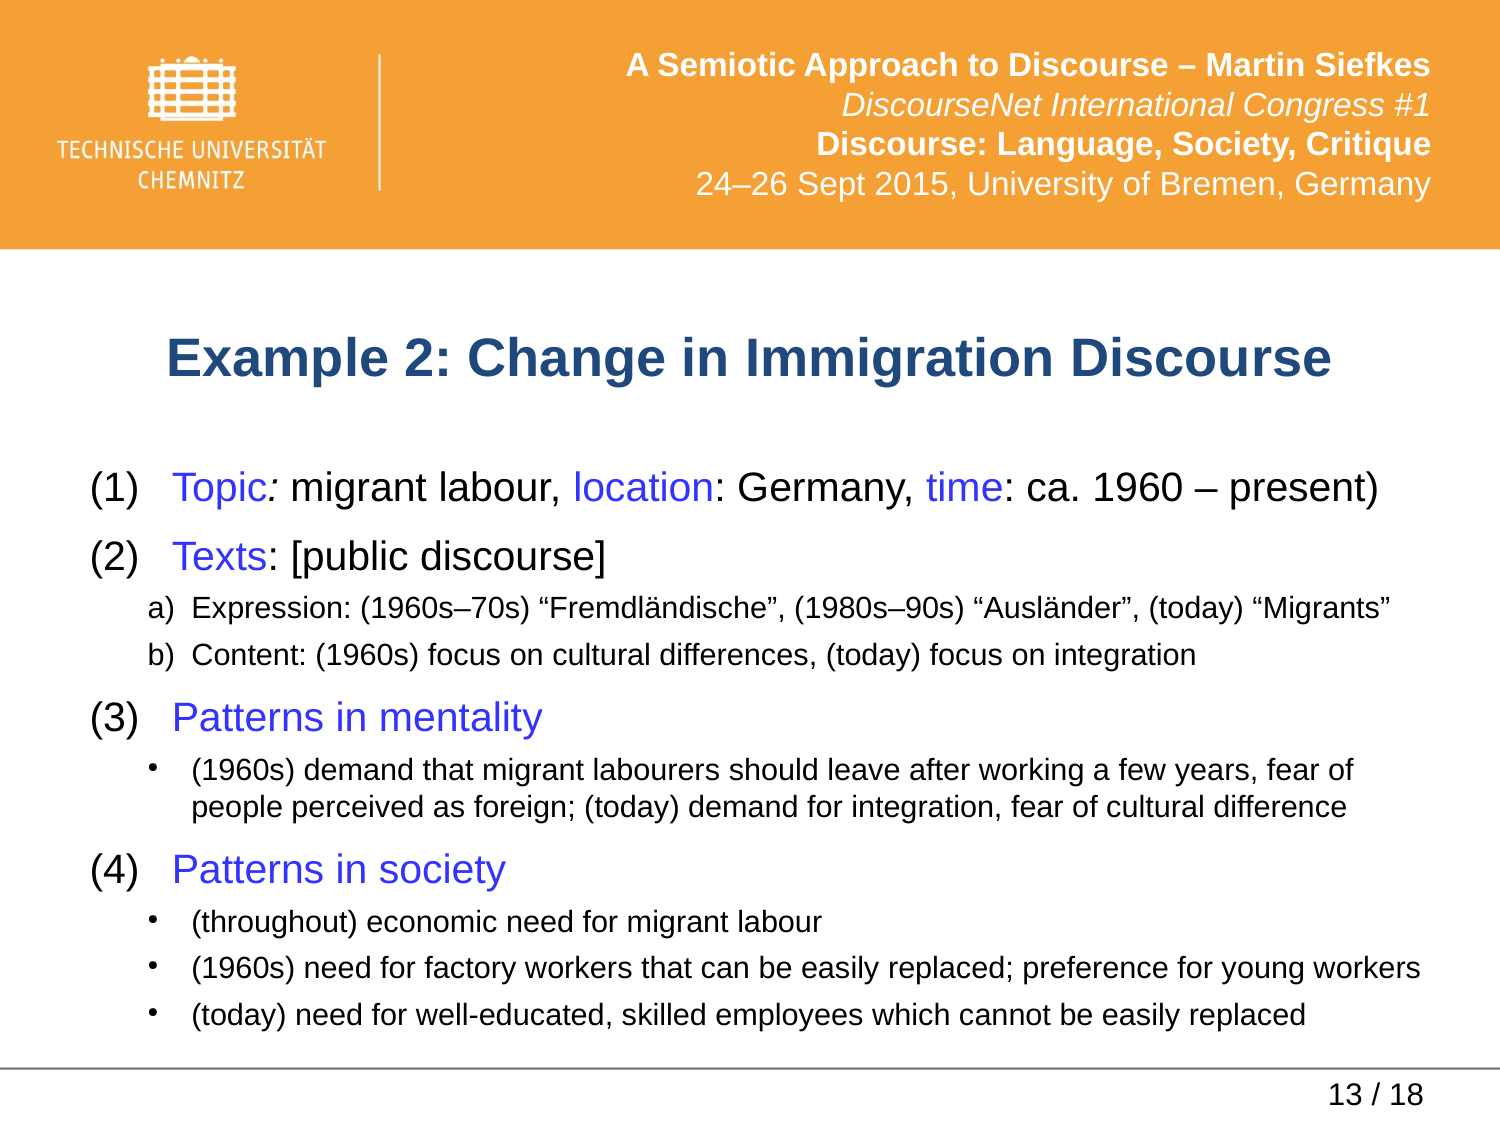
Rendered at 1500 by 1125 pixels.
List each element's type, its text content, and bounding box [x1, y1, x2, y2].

list Topic: migrant labour, location: Germany, time: ca. 1960 – present) Texts: [public discourse] Expression: (1960s–70s) “Fremdländische”, (1980s–90s) “Ausländer”, (today) “Migrants” Content: (1960s) focus on cultural differences, (today) focus on integration Patterns in mentality (1960s) demand that migrant labourers should leave after working a few years, fear of people perceived as foreign; (today) demand for integration, fear of cultural difference Patterns in society (throughout) economic need for migrant labour (1960s) need for factory workers that can be easily replaced; preference for young workers (today) need for well-educated, skilled employees which cannot be easily replaced [75, 460, 1426, 1063]
text_box <Foliennummer> / 18 [1211, 1069, 1500, 1120]
list [419, 45, 774, 197]
picture [0, 0, 1500, 1125]
text_box Example 2: Change in Immigration Discourse [59, 314, 1441, 449]
